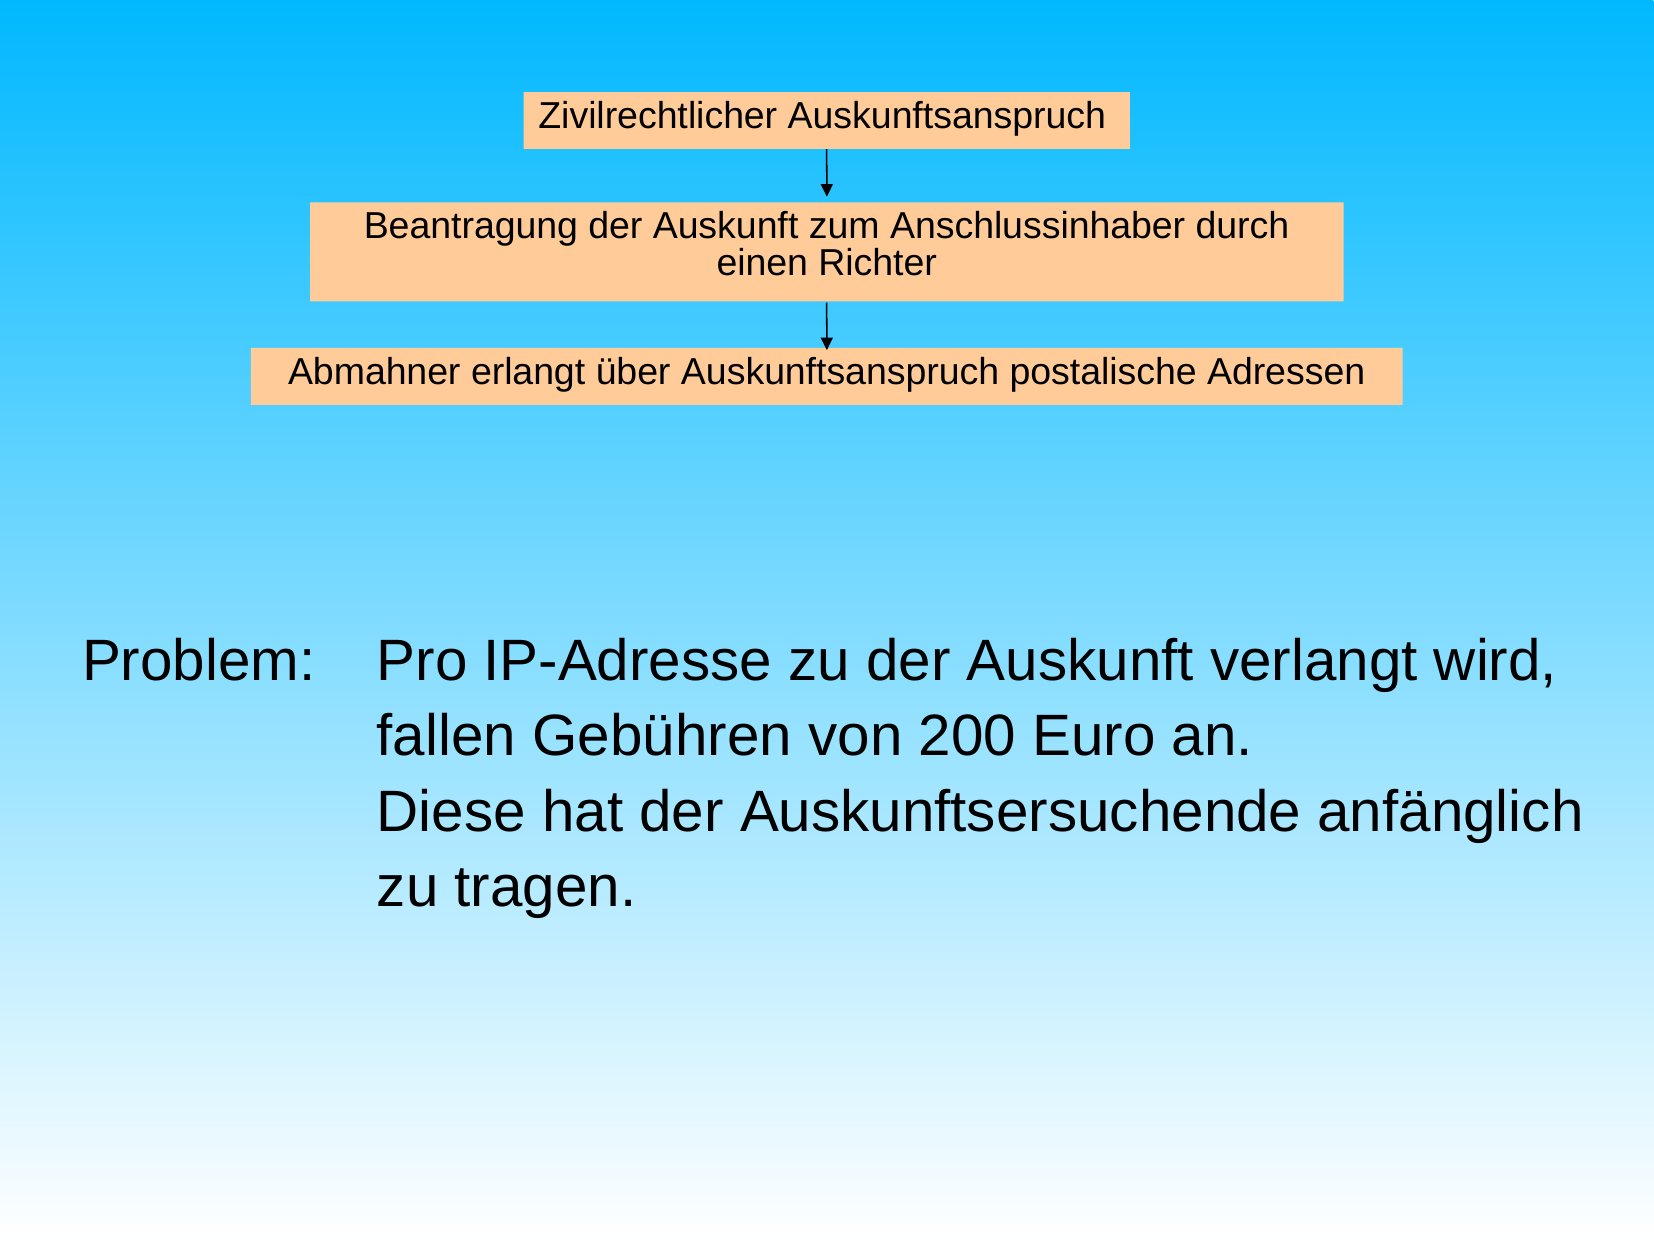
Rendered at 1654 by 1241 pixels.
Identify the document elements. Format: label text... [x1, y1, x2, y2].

text_box Abmahner erlangt über Auskunftsanspruch postalische Adressen [250, 347, 1403, 405]
text_box Zivilrechtlicher Auskunftsanspruch [523, 92, 1130, 149]
text_box Beantragung der Auskunft zum Anschlussinhaber durch einen Richter [310, 202, 1344, 302]
text_box Problem: Pro IP-Adresse zu der Auskunft verlangt wird, fallen Gebühren von 200 Euro an. Diese hat der Auskunftsersuchende anfänglich zu tragen. [67, 643, 1601, 948]
